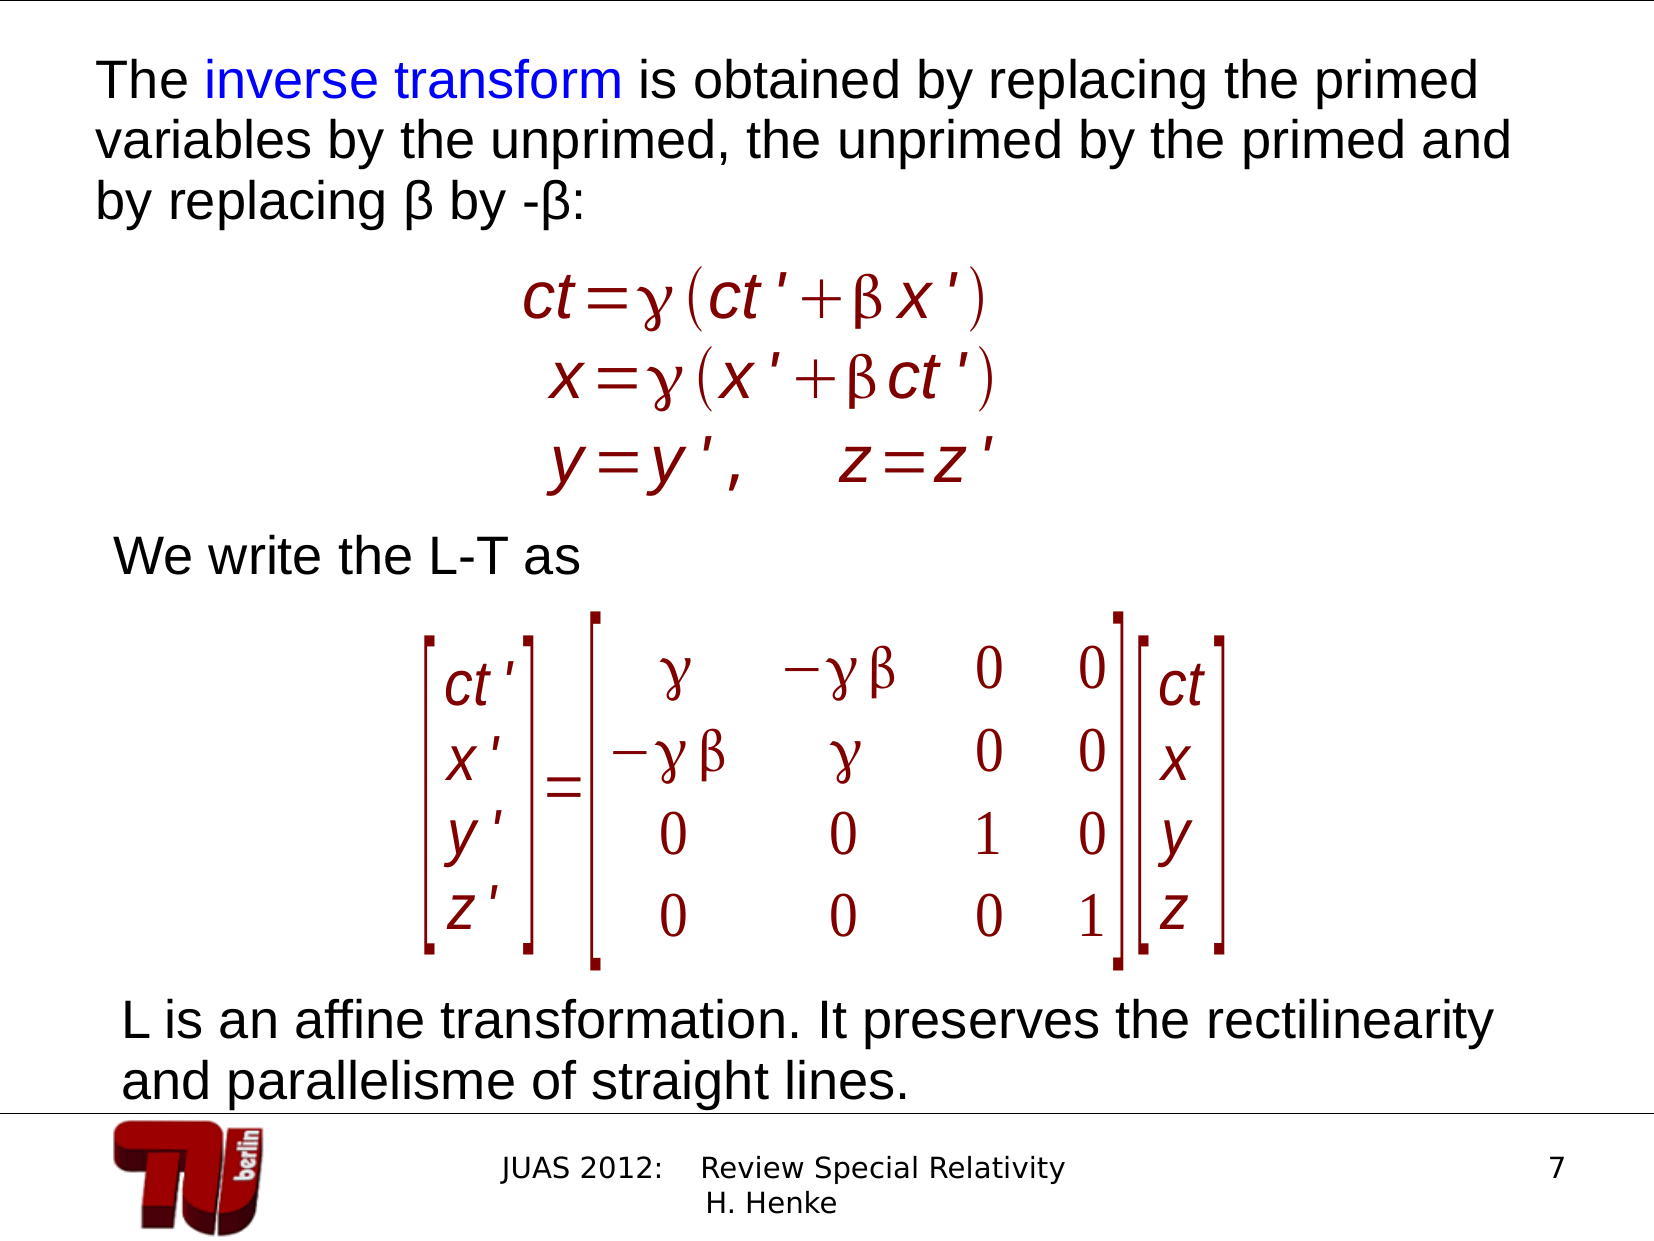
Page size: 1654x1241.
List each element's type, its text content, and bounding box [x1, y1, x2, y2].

chart [414, 608, 1240, 973]
picture [112, 1119, 265, 1238]
text_box The inverse transform is obtained by replacing the primed variables by the unprimed, the unprimed by the primed and by replacing β by -β: [80, 41, 1583, 239]
chart [516, 257, 1004, 503]
text_box L is an affine transformation. It preserves the rectilinearity and parallelisme of straight lines. [106, 982, 1598, 1119]
text_box We write the L-T as [98, 518, 653, 594]
